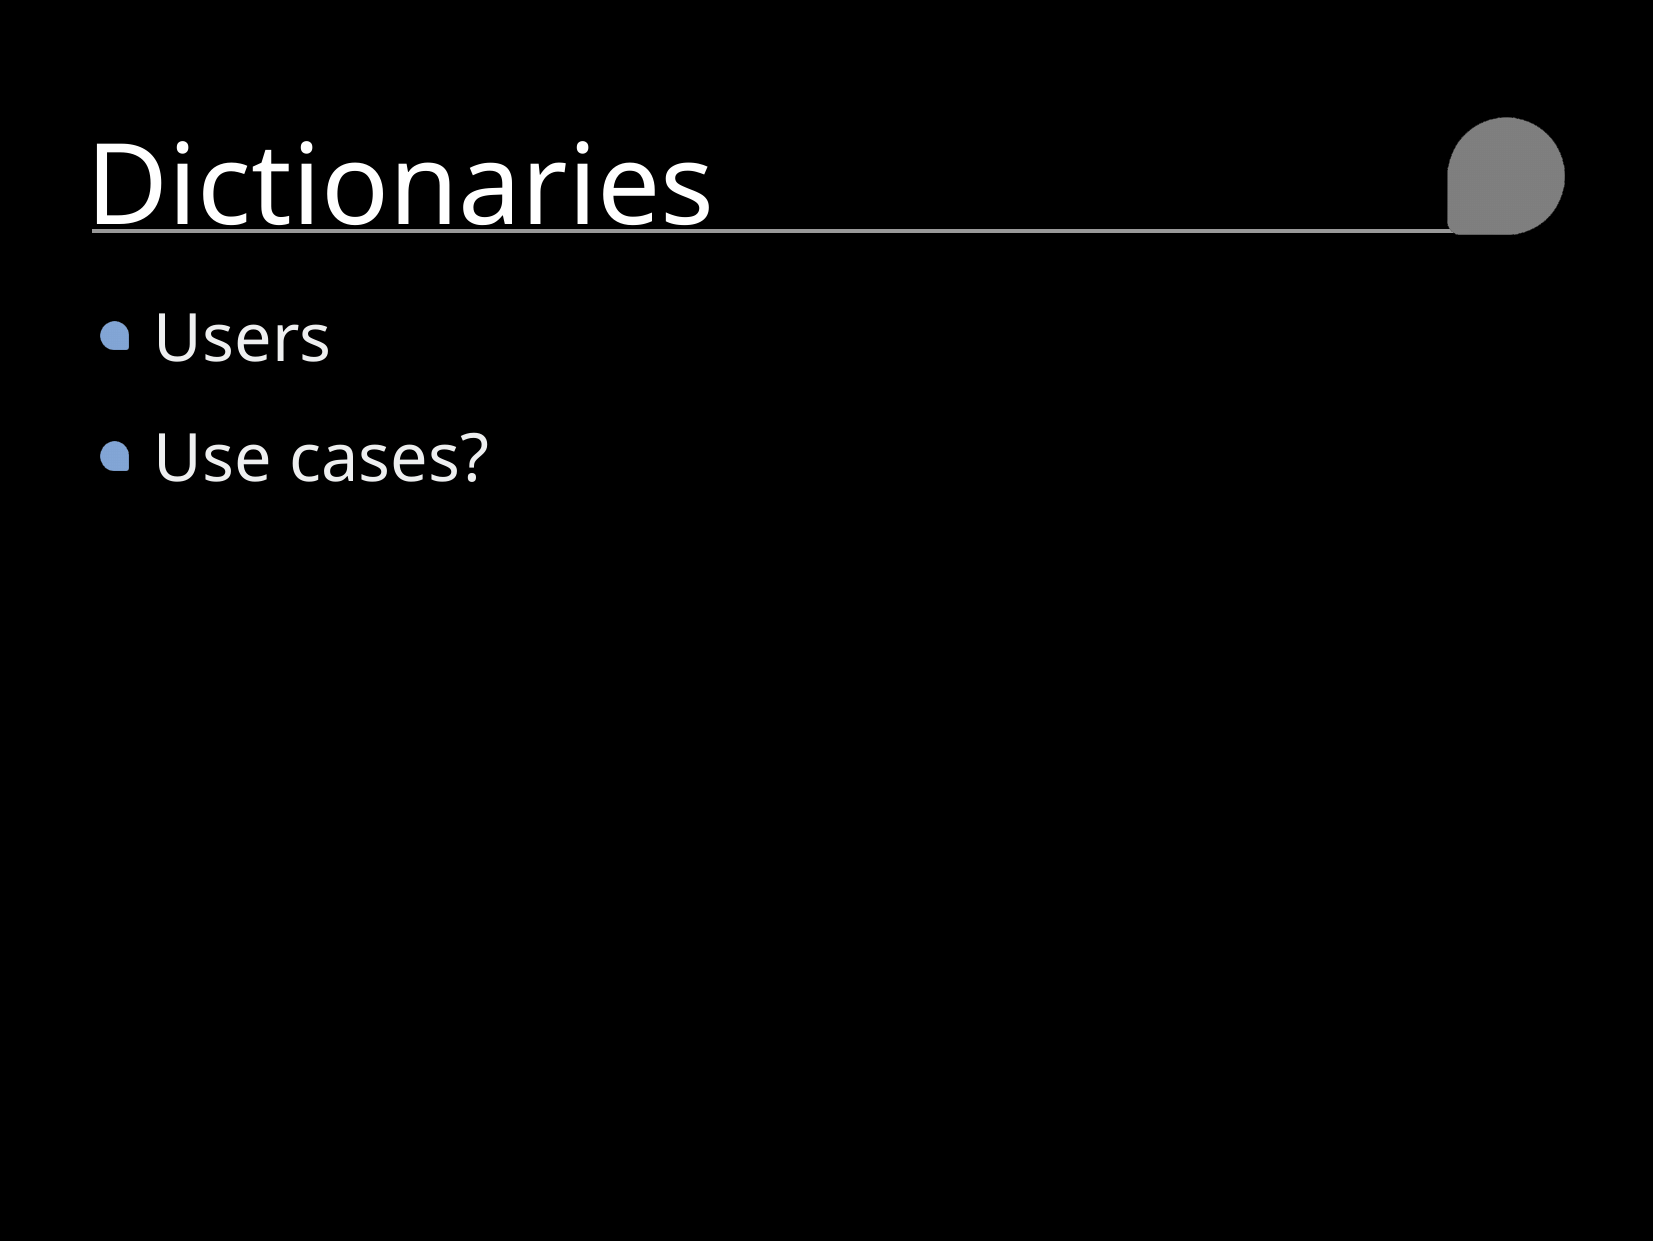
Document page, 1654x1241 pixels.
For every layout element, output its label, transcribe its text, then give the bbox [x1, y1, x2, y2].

list Users Use cases? [82, 290, 1571, 1010]
title Dictionaries [86, 112, 1575, 249]
